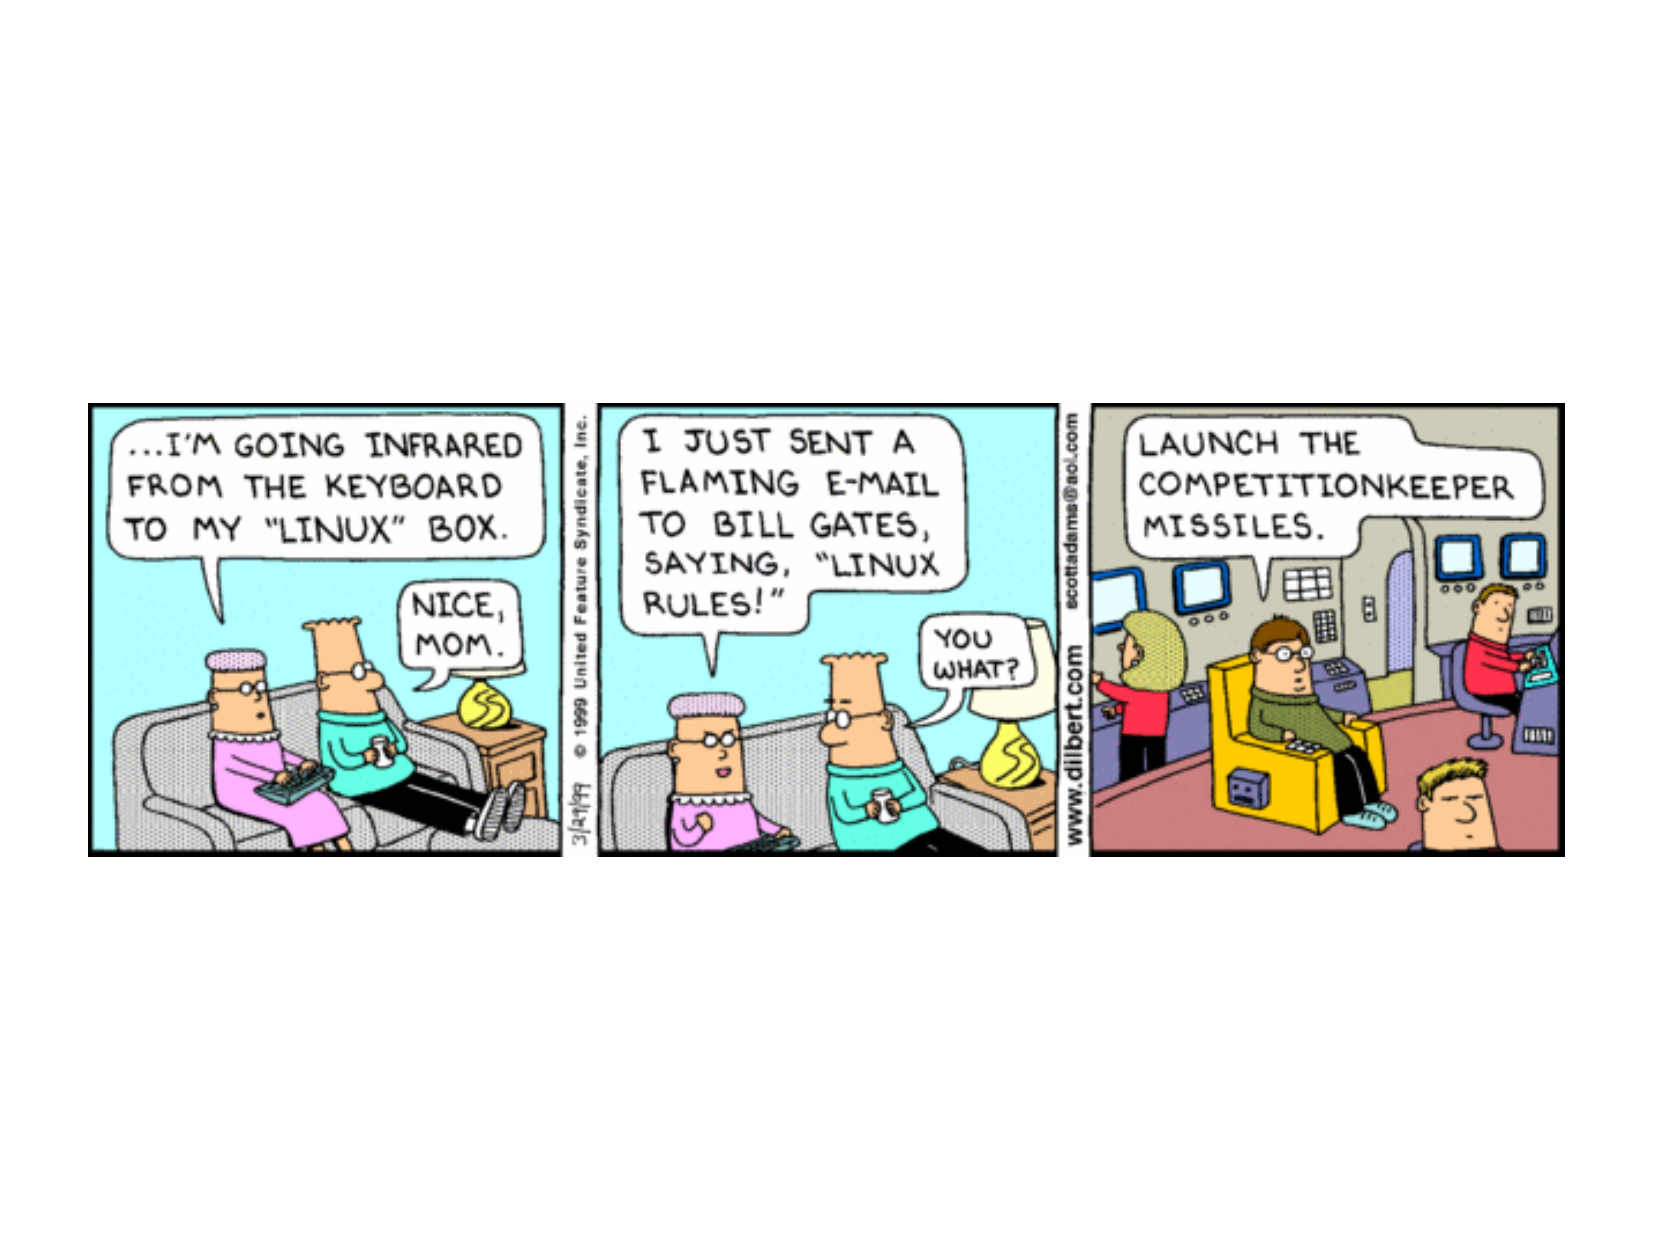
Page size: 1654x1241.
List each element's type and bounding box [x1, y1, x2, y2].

picture [88, 403, 1565, 857]
